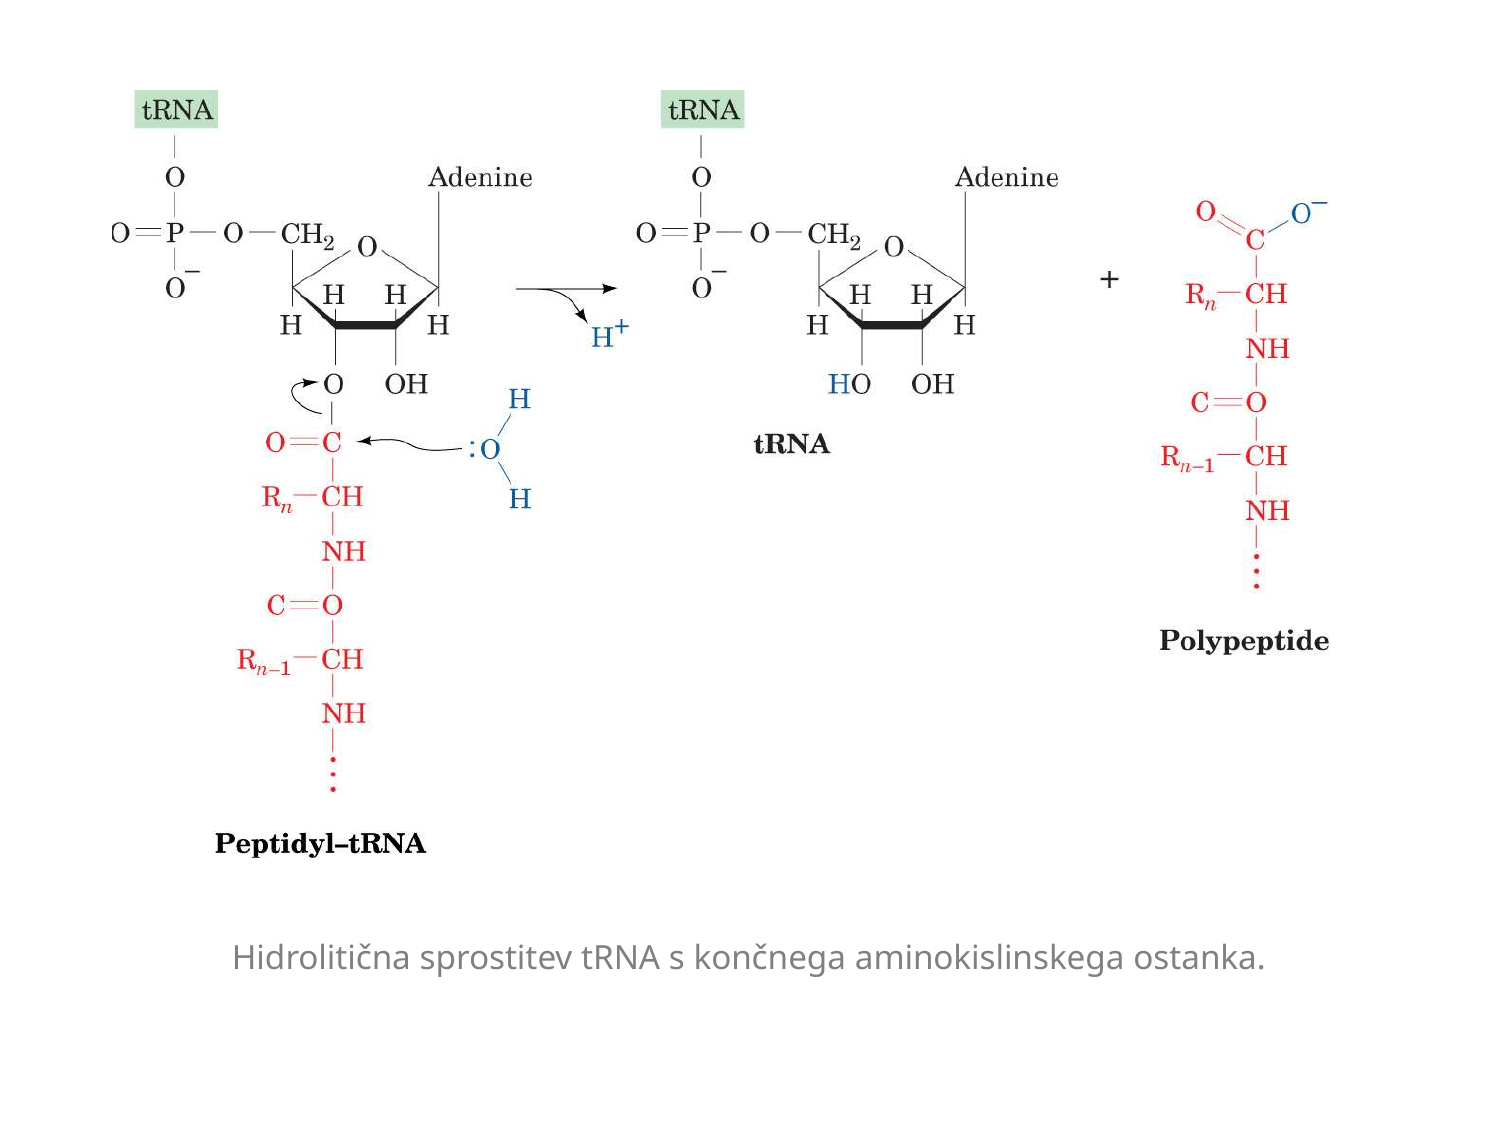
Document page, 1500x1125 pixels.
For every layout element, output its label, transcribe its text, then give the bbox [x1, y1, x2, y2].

picture [112, 90, 1329, 859]
text_box Hidrolitična sprostitev tRNA s končnega aminokislinskega ostanka. [135, 928, 1365, 984]
